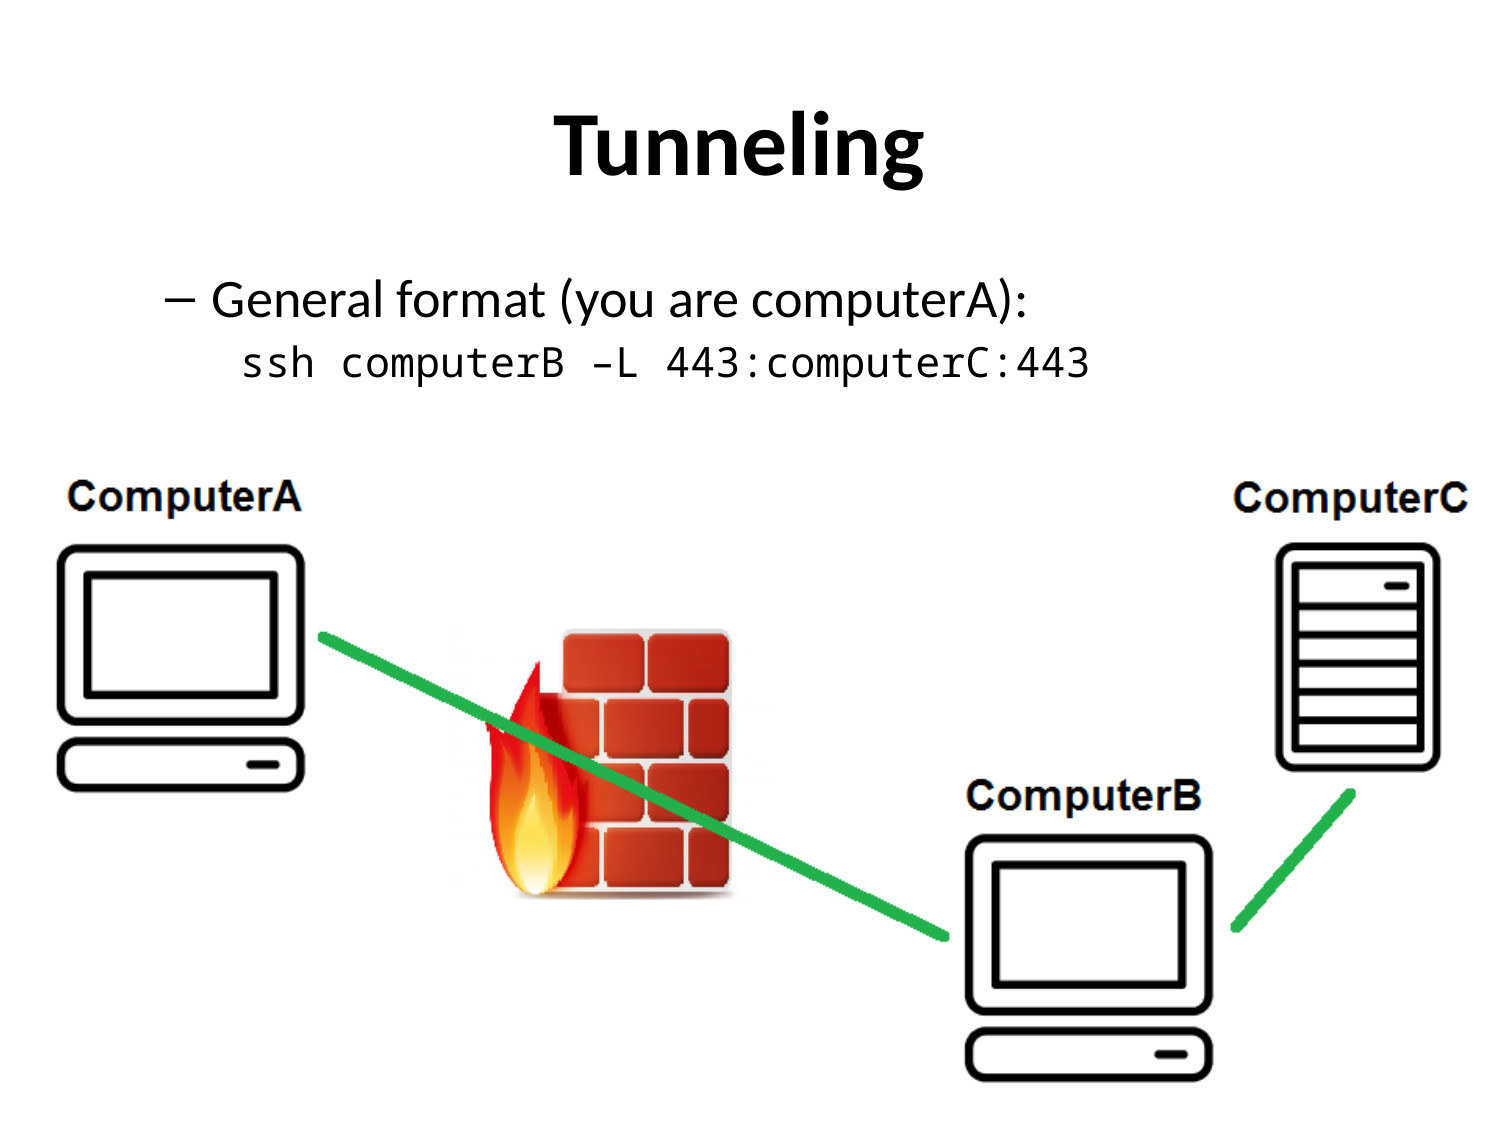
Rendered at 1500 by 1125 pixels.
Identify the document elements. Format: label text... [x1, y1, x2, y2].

title Tunneling [75, 45, 1425, 233]
picture [54, 455, 1492, 1125]
list General format (you are computerA): ssh computerB –L 443:computerC:443 [75, 255, 1471, 455]
